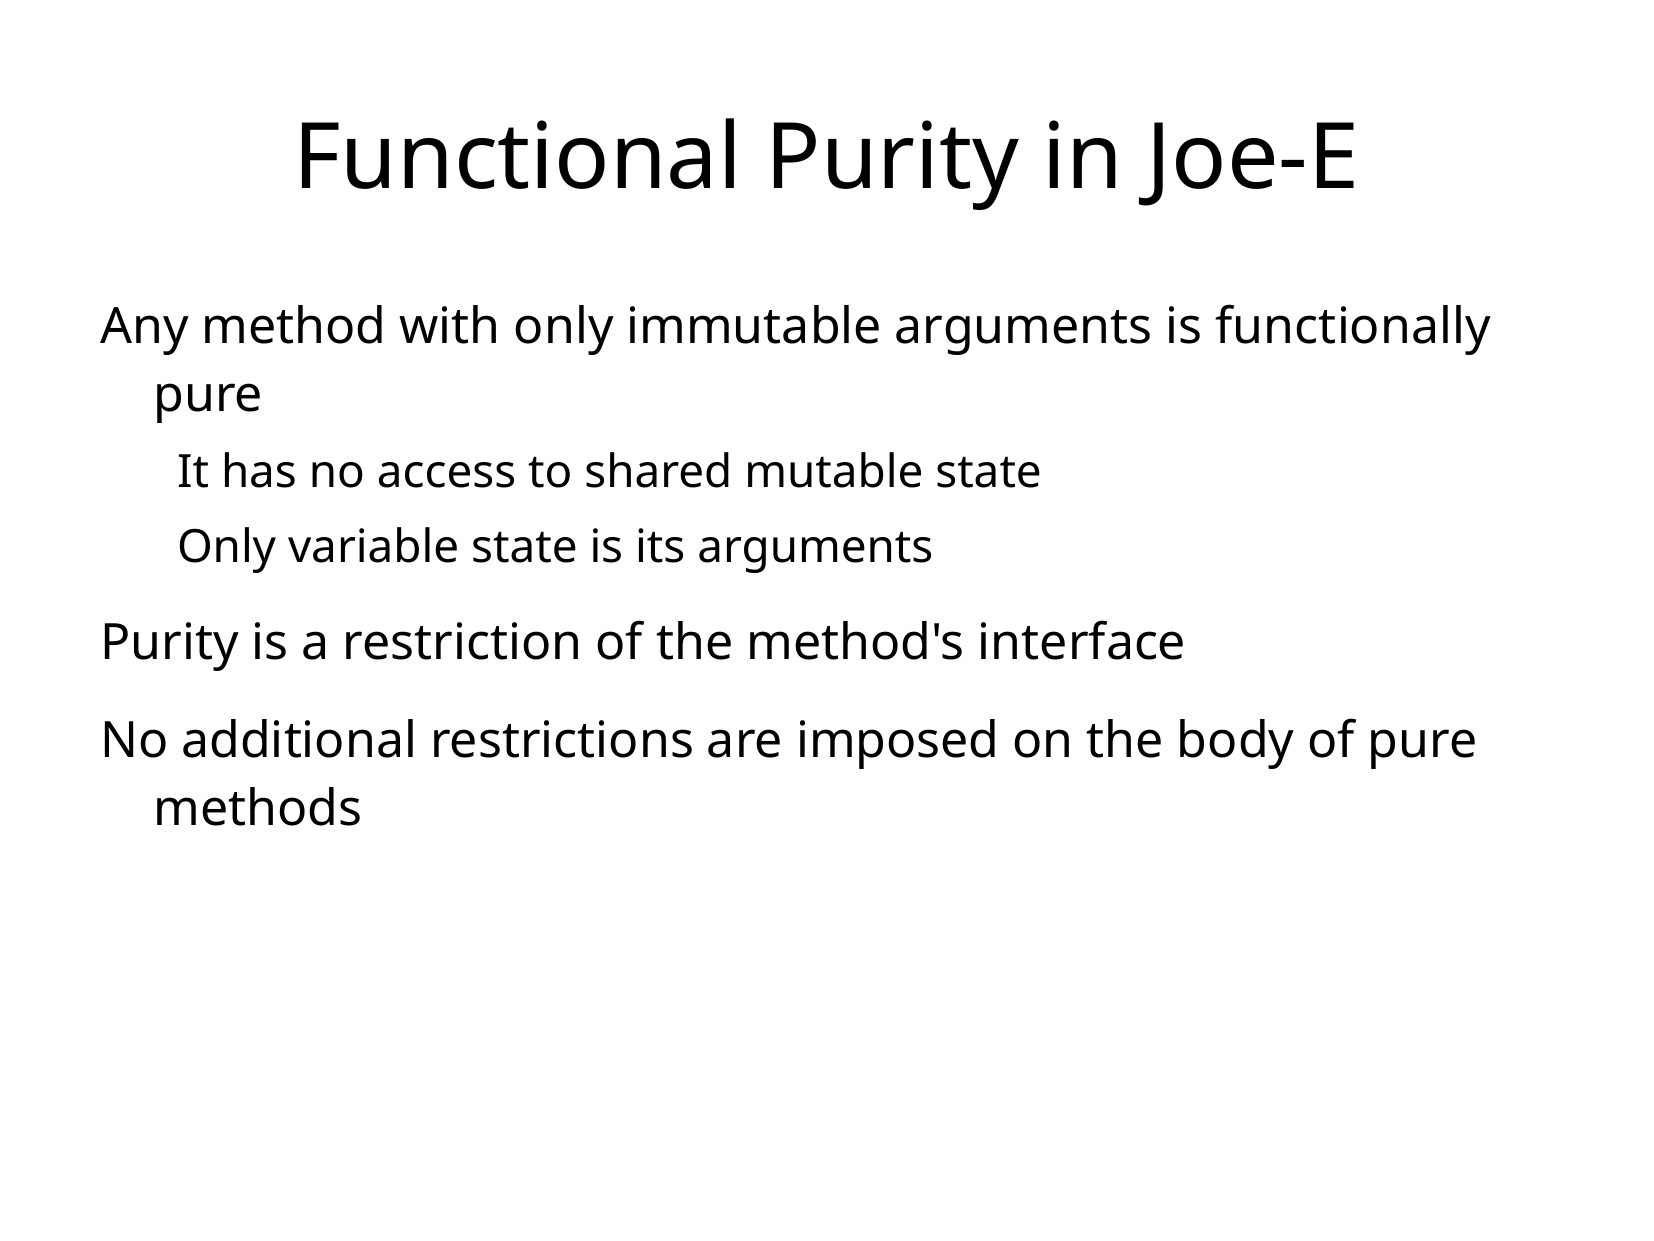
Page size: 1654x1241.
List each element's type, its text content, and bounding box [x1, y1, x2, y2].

title Functional Purity in Joe-E [82, 56, 1571, 250]
list Any method with only immutable arguments is functionally pure It has no access to shared mutable state Only variable state is its arguments Purity is a restriction of the method's interface No additional restrictions are imposed on the body of pure methods [82, 290, 1571, 1094]
